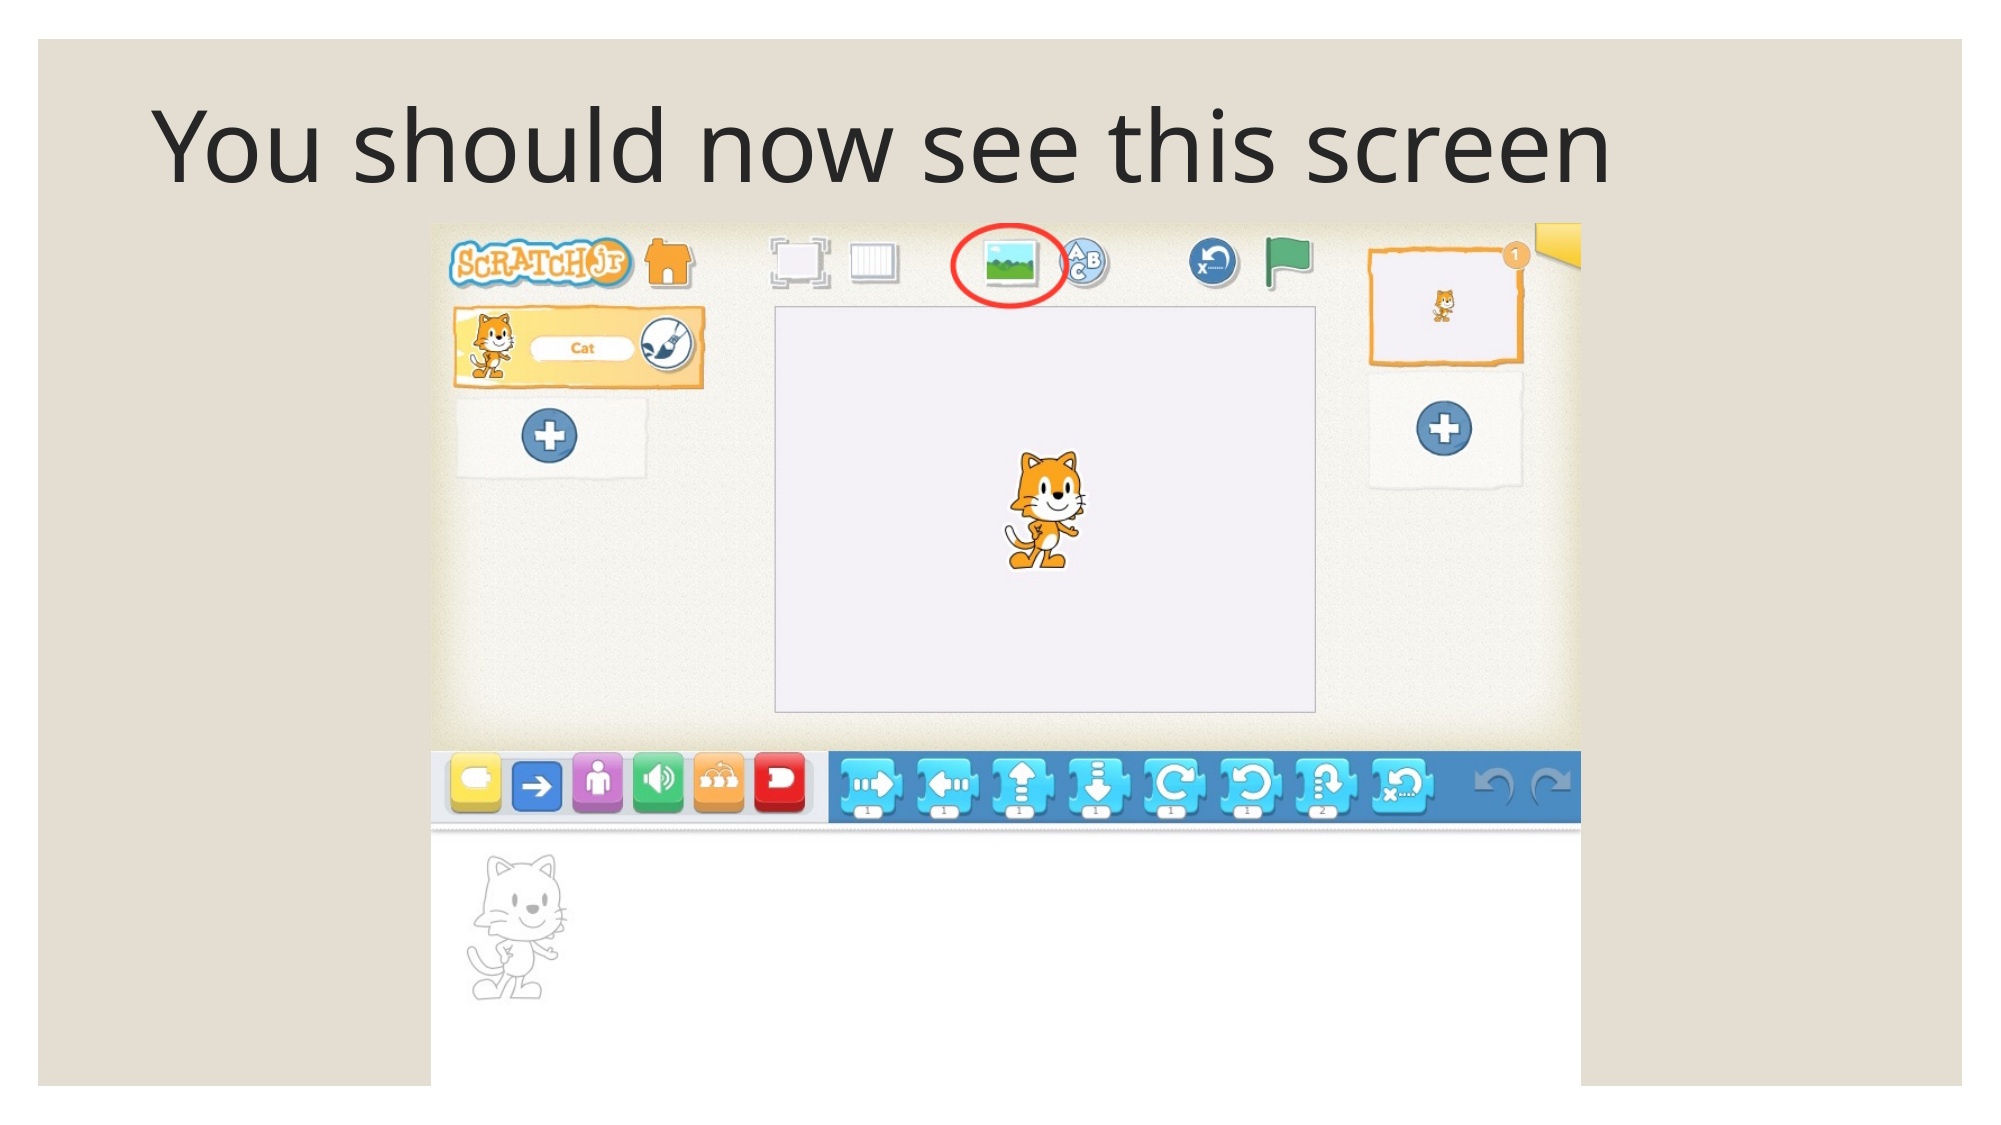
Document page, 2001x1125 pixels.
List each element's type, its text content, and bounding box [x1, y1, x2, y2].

title You should now see this screen [136, 37, 1876, 263]
picture [431, 223, 1581, 1086]
